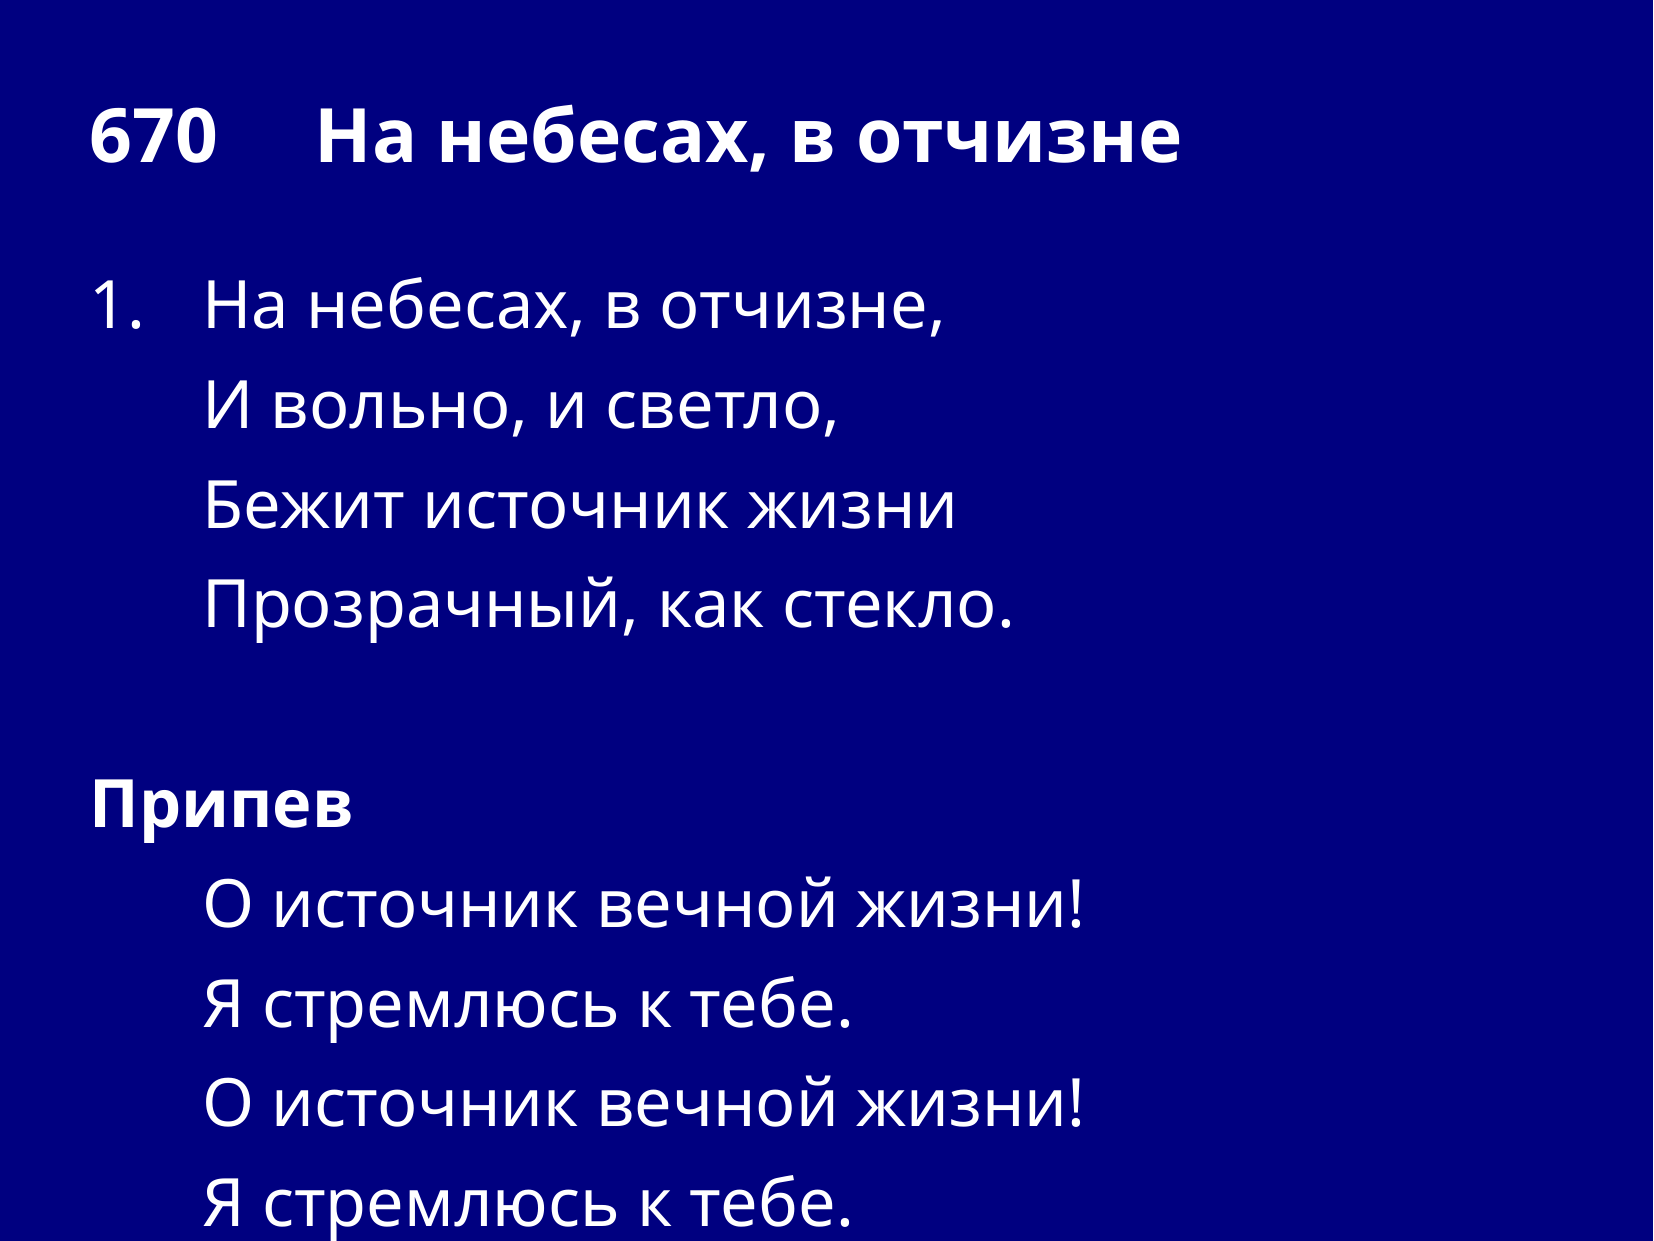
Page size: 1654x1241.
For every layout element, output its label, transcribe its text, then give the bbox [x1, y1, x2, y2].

text_box 1. На небесах, в отчизне, И вольно, и светло, Бежит источник жизни Прозрачный, как стекло. Припев О источник вечной жизни! Я стремлюсь к тебе. О источник вечной жизни! Я стремлюсь к тебе. [75, 188, 1576, 1163]
text_box 670 На небесах, в отчизне [75, 75, 1576, 188]
